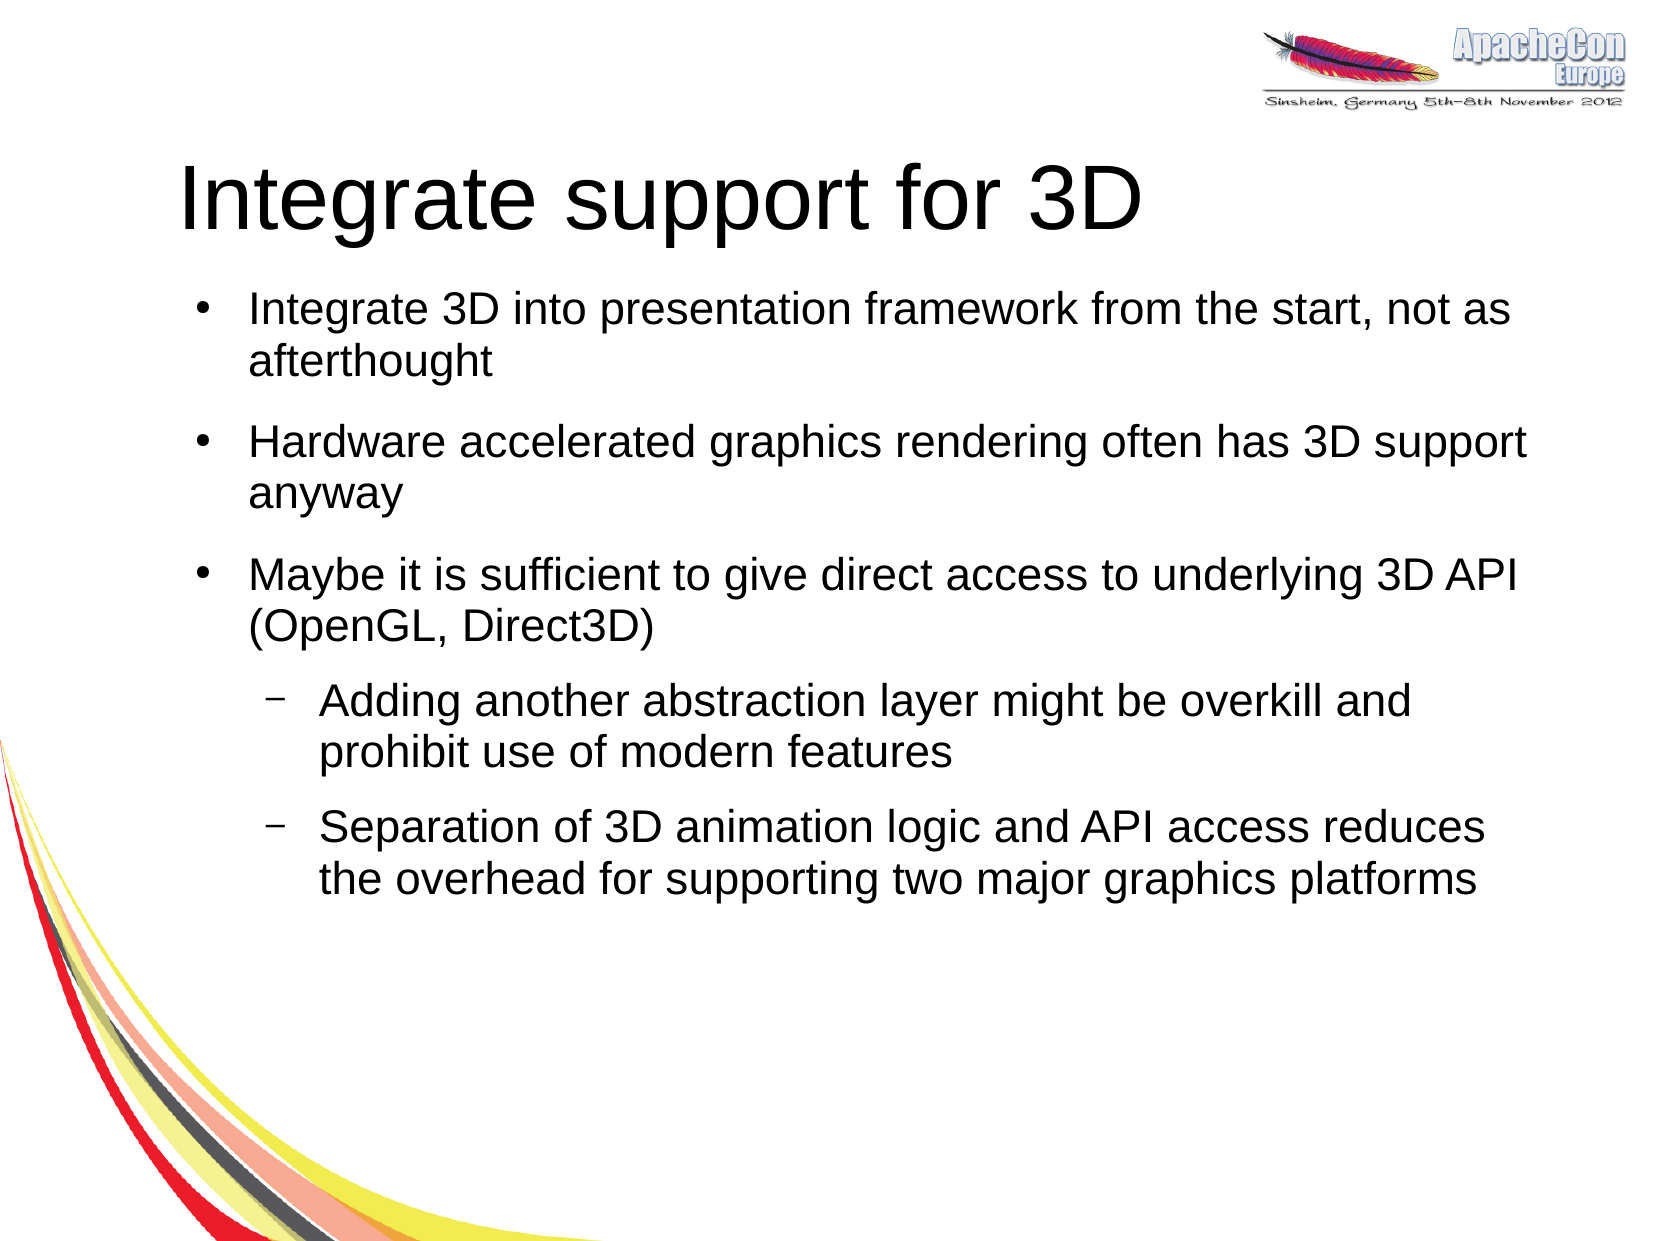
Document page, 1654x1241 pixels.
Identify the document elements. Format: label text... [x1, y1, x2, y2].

title Integrate support for 3D [177, 141, 1536, 254]
list Integrate 3D into presentation framework from the start, not as afterthought Hardware accelerated graphics rendering often has 3D support anyway Maybe it is sufficient to give direct access to underlying 3D API (OpenGL, Direct3D) Adding another abstraction layer might be overkill and prohibit use of modern features Separation of 3D animation logic and API access reduces the overhead for supporting two major graphics platforms [177, 283, 1536, 1004]
picture [0, 0, 1654, 1241]
